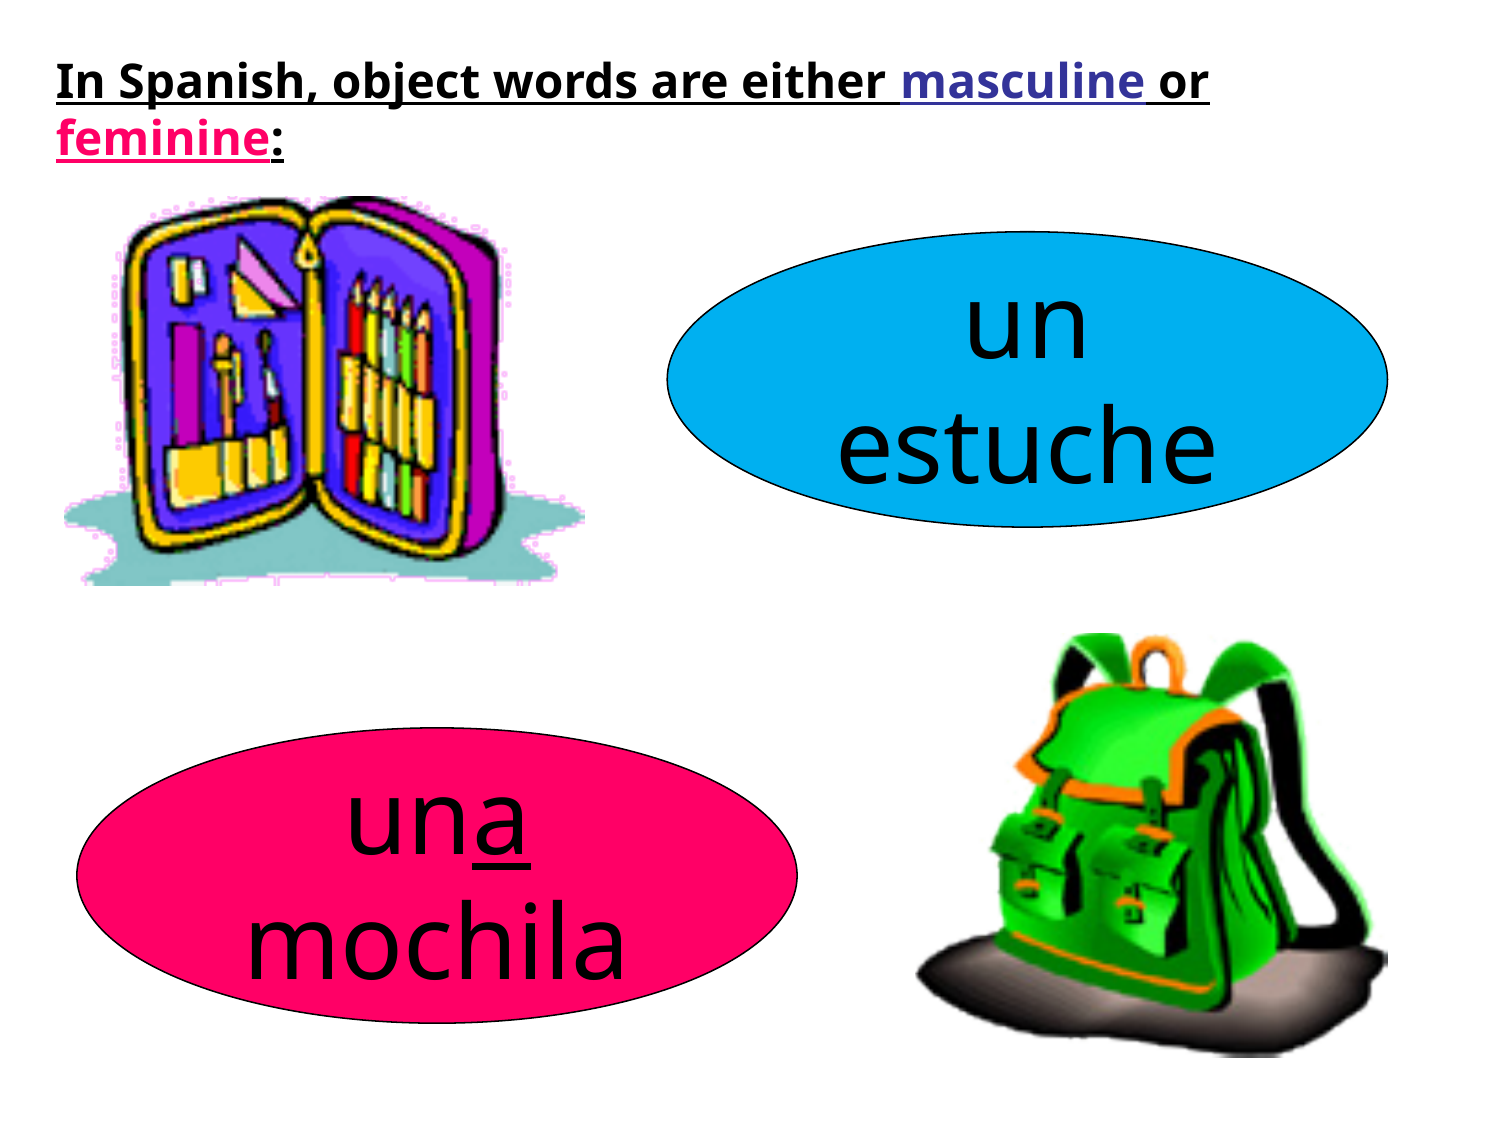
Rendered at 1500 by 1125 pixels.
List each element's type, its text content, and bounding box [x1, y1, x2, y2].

picture [64, 196, 585, 586]
text_box una mochila [76, 727, 798, 1024]
picture [915, 633, 1388, 1058]
text_box un estuche [667, 231, 1388, 528]
text_box In Spanish, object words are either masculine or feminine: [41, 42, 1459, 173]
